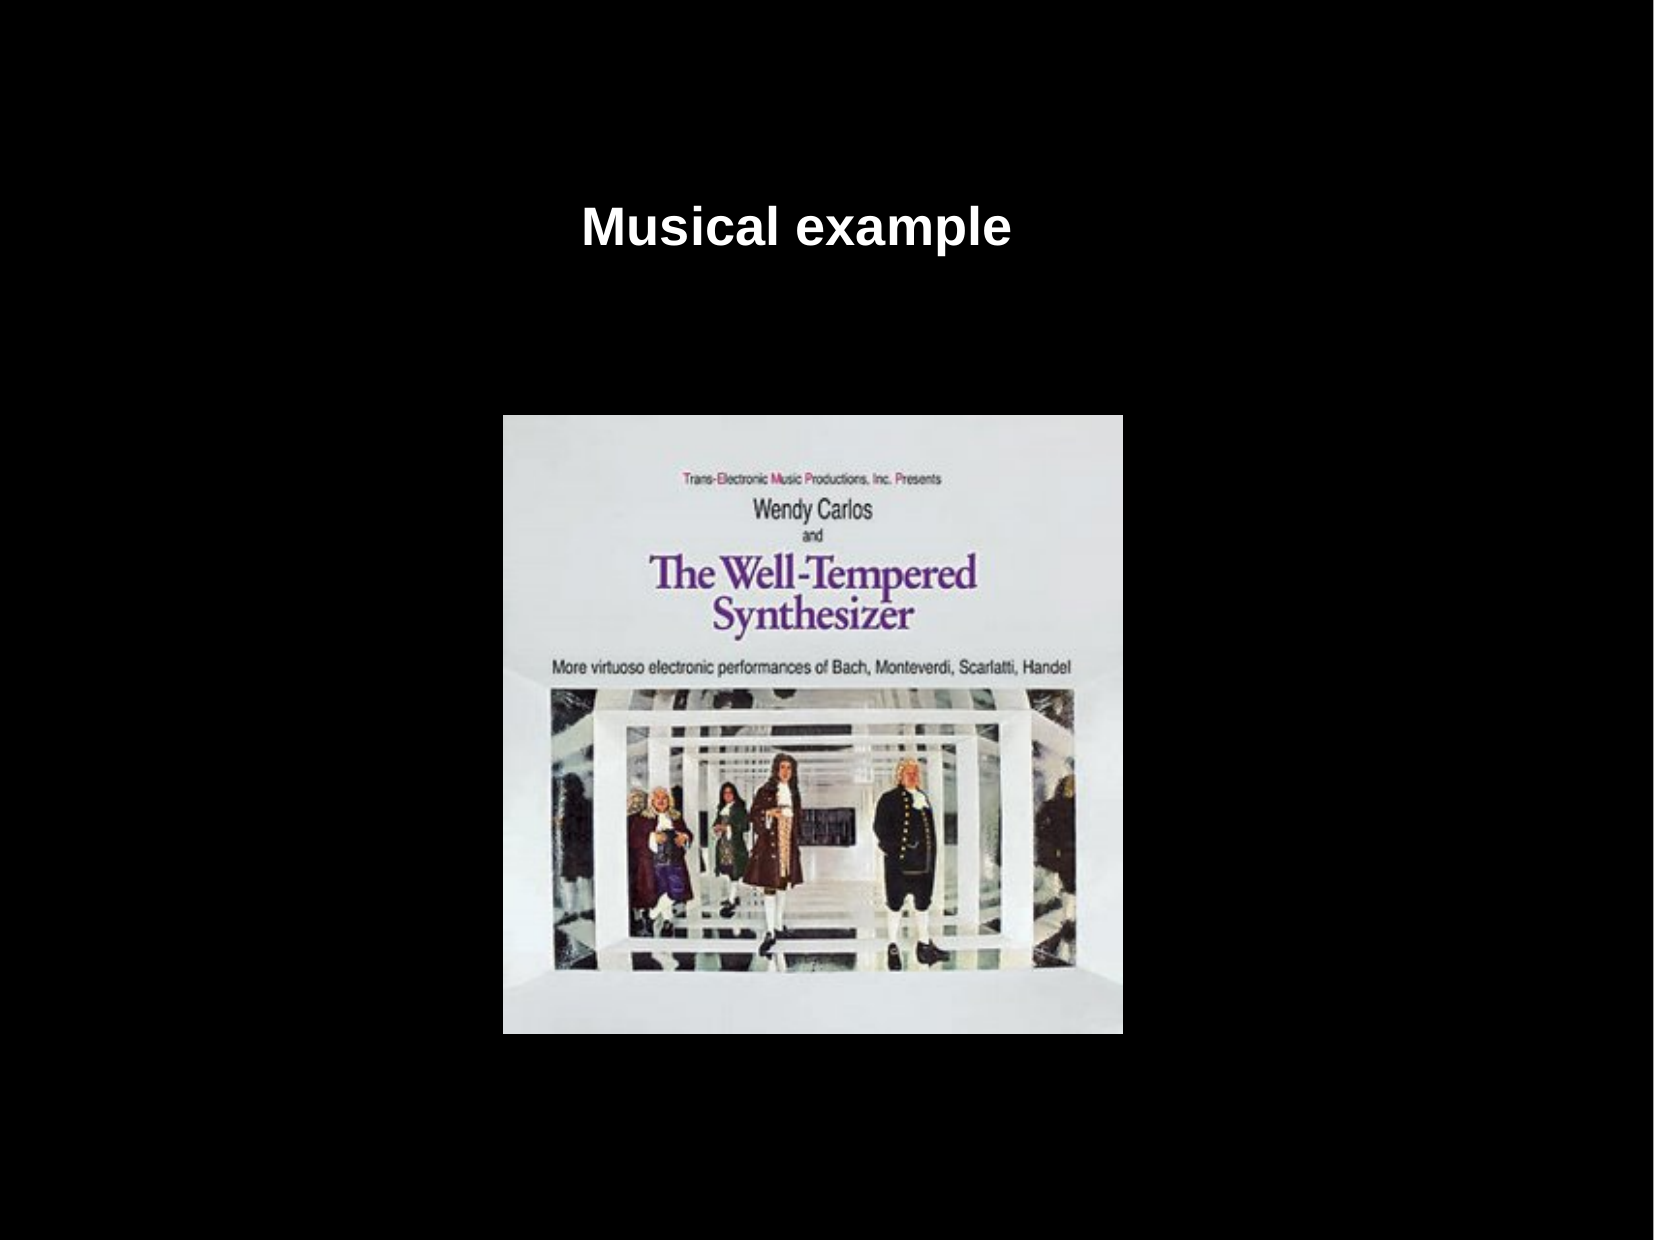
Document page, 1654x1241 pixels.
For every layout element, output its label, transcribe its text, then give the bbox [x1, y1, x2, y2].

text_box Musical example [442, 188, 1152, 266]
picture [503, 415, 1123, 1034]
